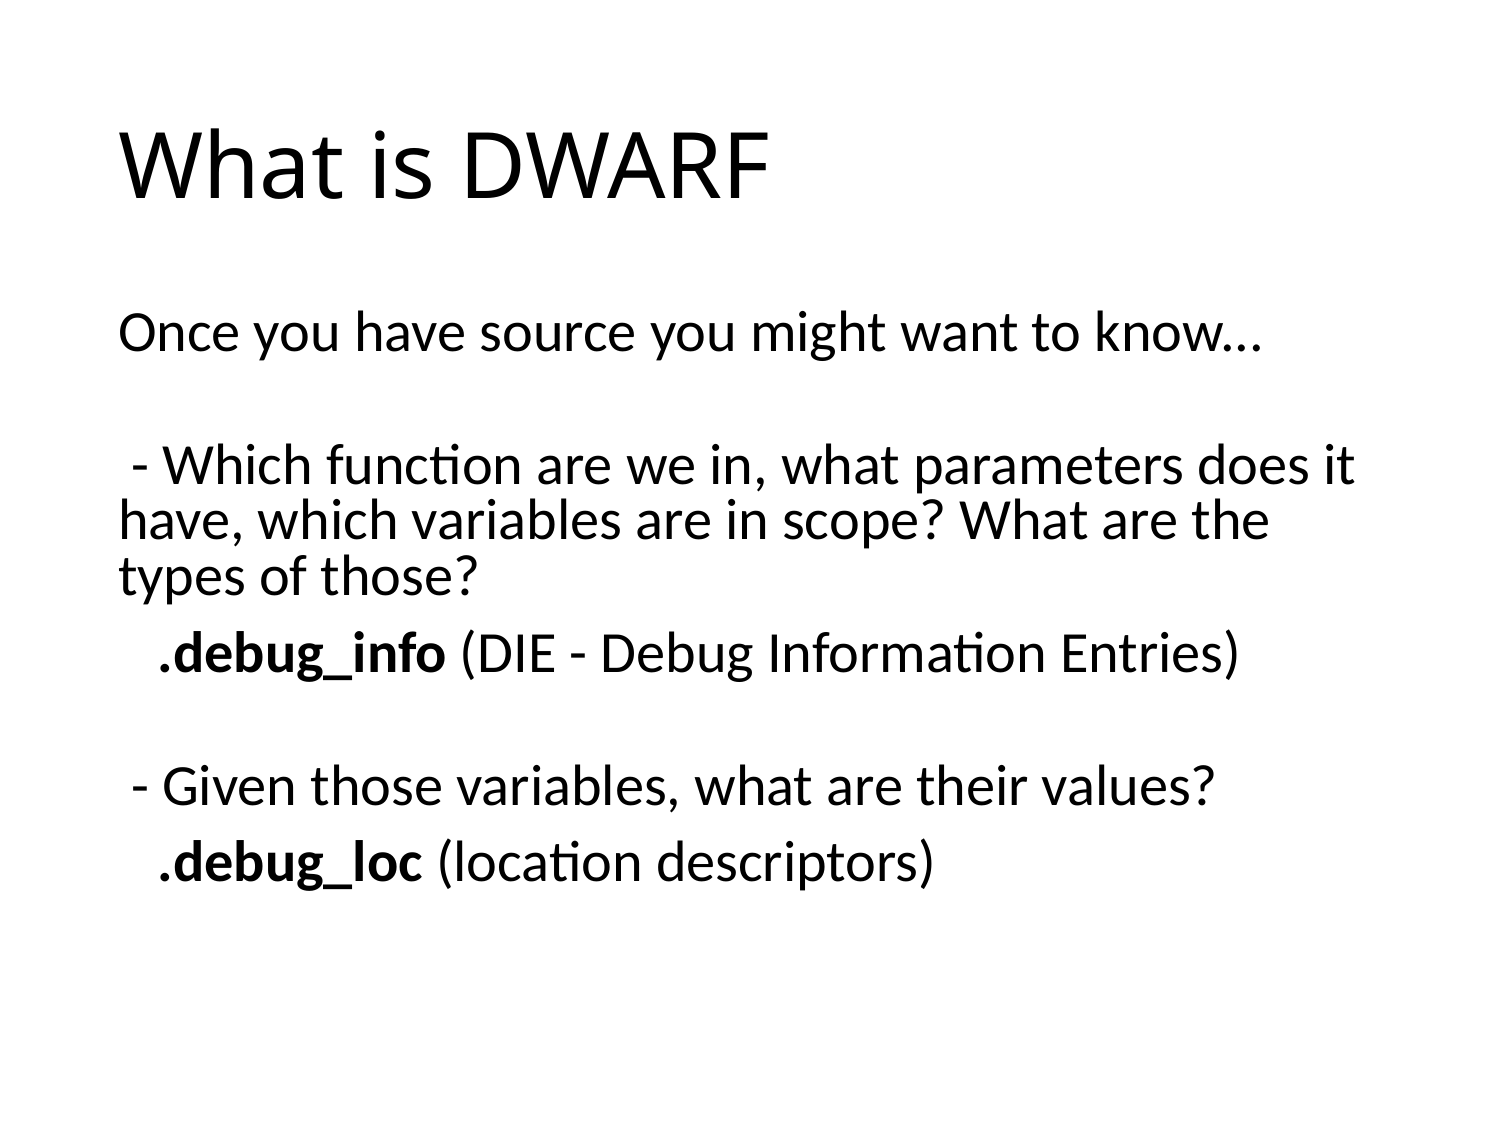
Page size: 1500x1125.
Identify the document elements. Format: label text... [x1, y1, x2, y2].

title What is DWARF [103, 59, 1397, 278]
list Once you have source you might want to know... - Which function are we in, what parameters does it have, which variables are in scope? What are the types of those? .debug_info (DIE - Debug Information Entries) - Given those variables, what are their values? .debug_loc (location descriptors) [103, 299, 1397, 1014]
